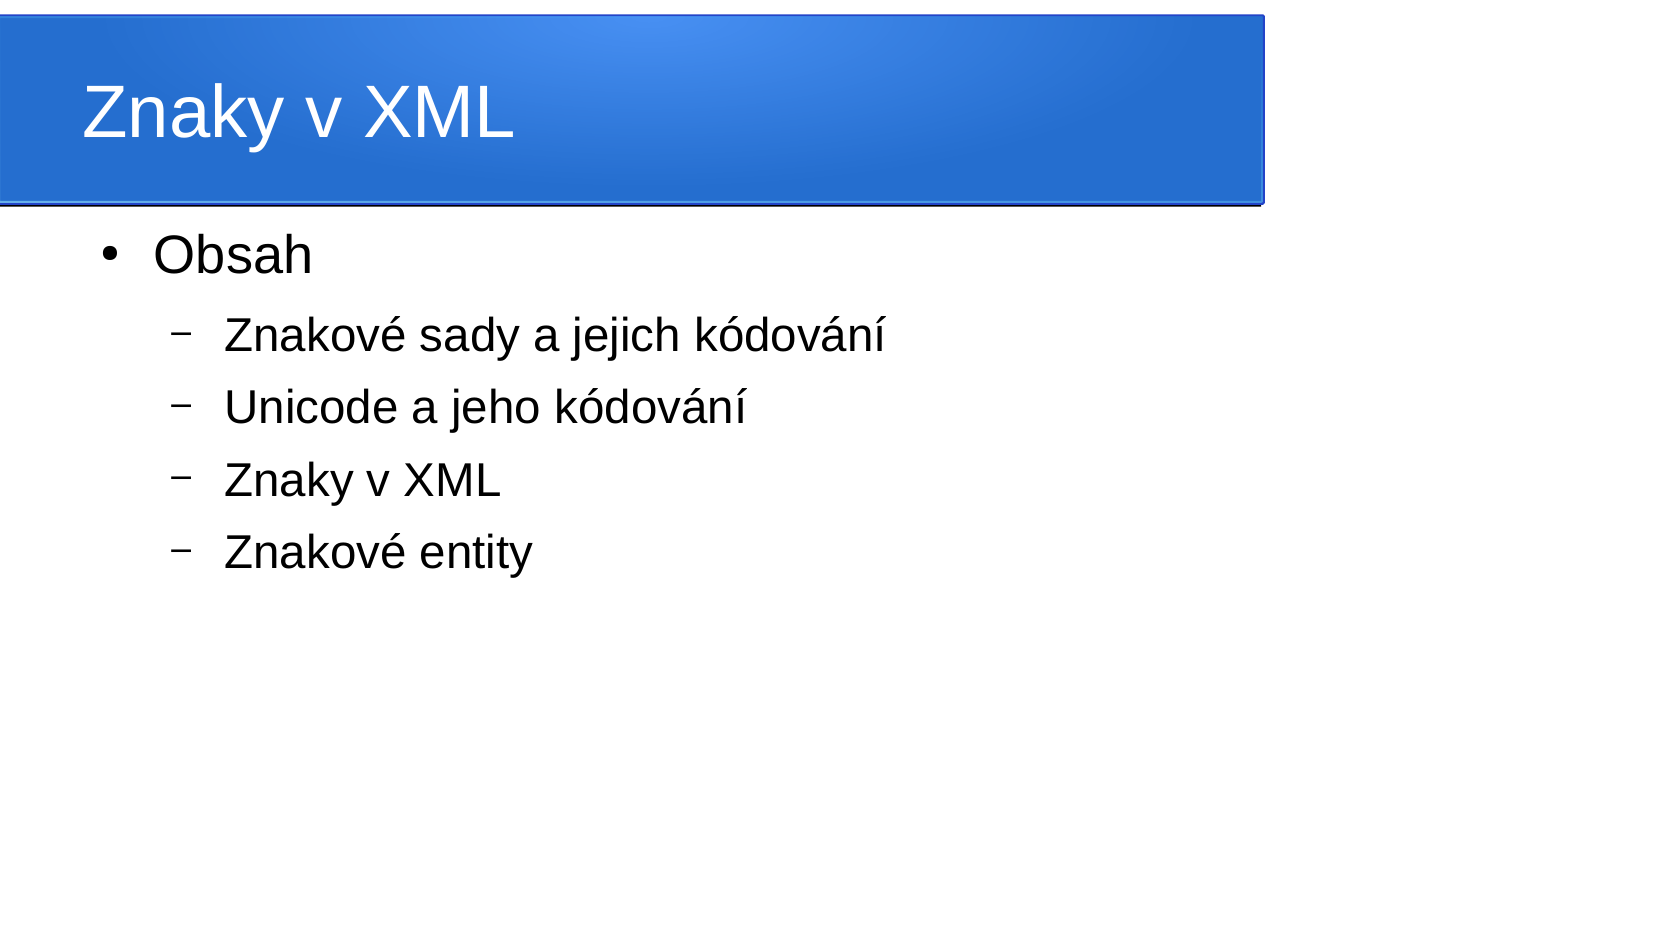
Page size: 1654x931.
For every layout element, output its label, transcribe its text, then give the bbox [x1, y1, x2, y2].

list Obsah Znakové sady a jejich kódování Unicode a jeho kódování Znaky v XML Znakové entity [82, 224, 1571, 764]
title Znaky v XML [82, 35, 1235, 189]
